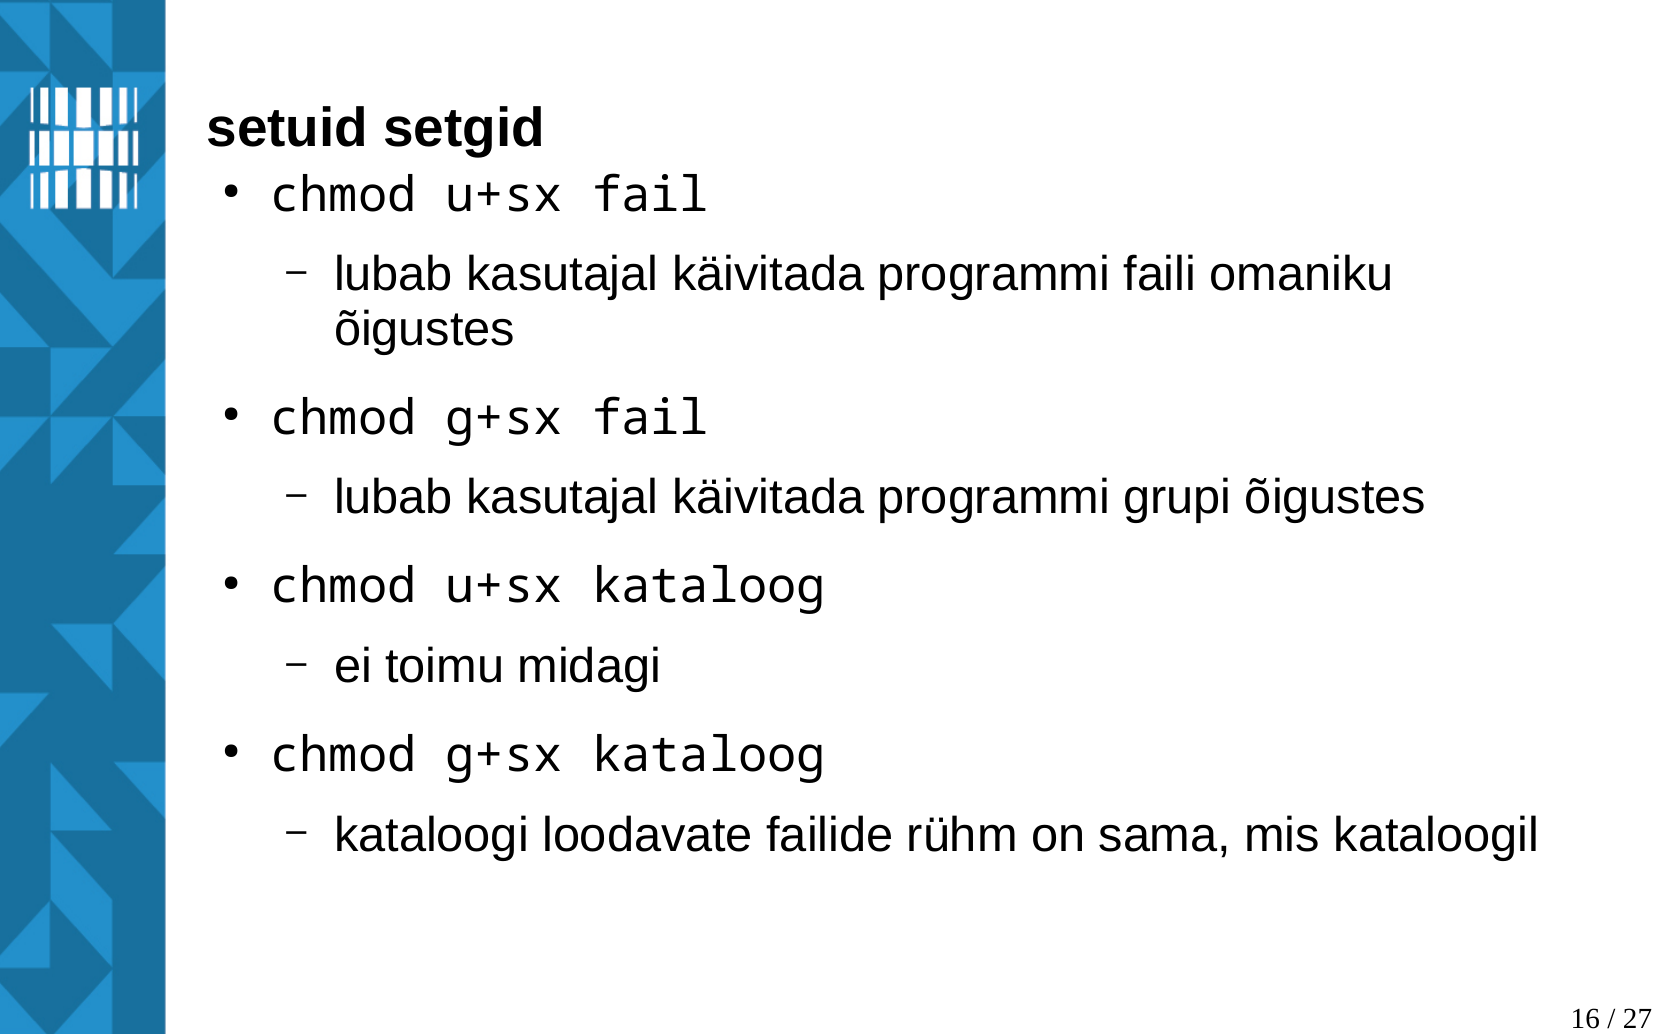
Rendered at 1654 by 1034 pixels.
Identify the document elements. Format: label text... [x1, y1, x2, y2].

title setuid setgid [206, 41, 1536, 159]
list chmod u+sx fail lubab kasutajal käivitada programmi faili omaniku õigustes chmod g+sx fail lubab kasutajal käivitada programmi grupi õigustes chmod u+sx kataloog ei toimu midagi chmod g+sx kataloog kataloogi loodavate failide rühm on sama, mis kataloogil [206, 159, 1565, 877]
